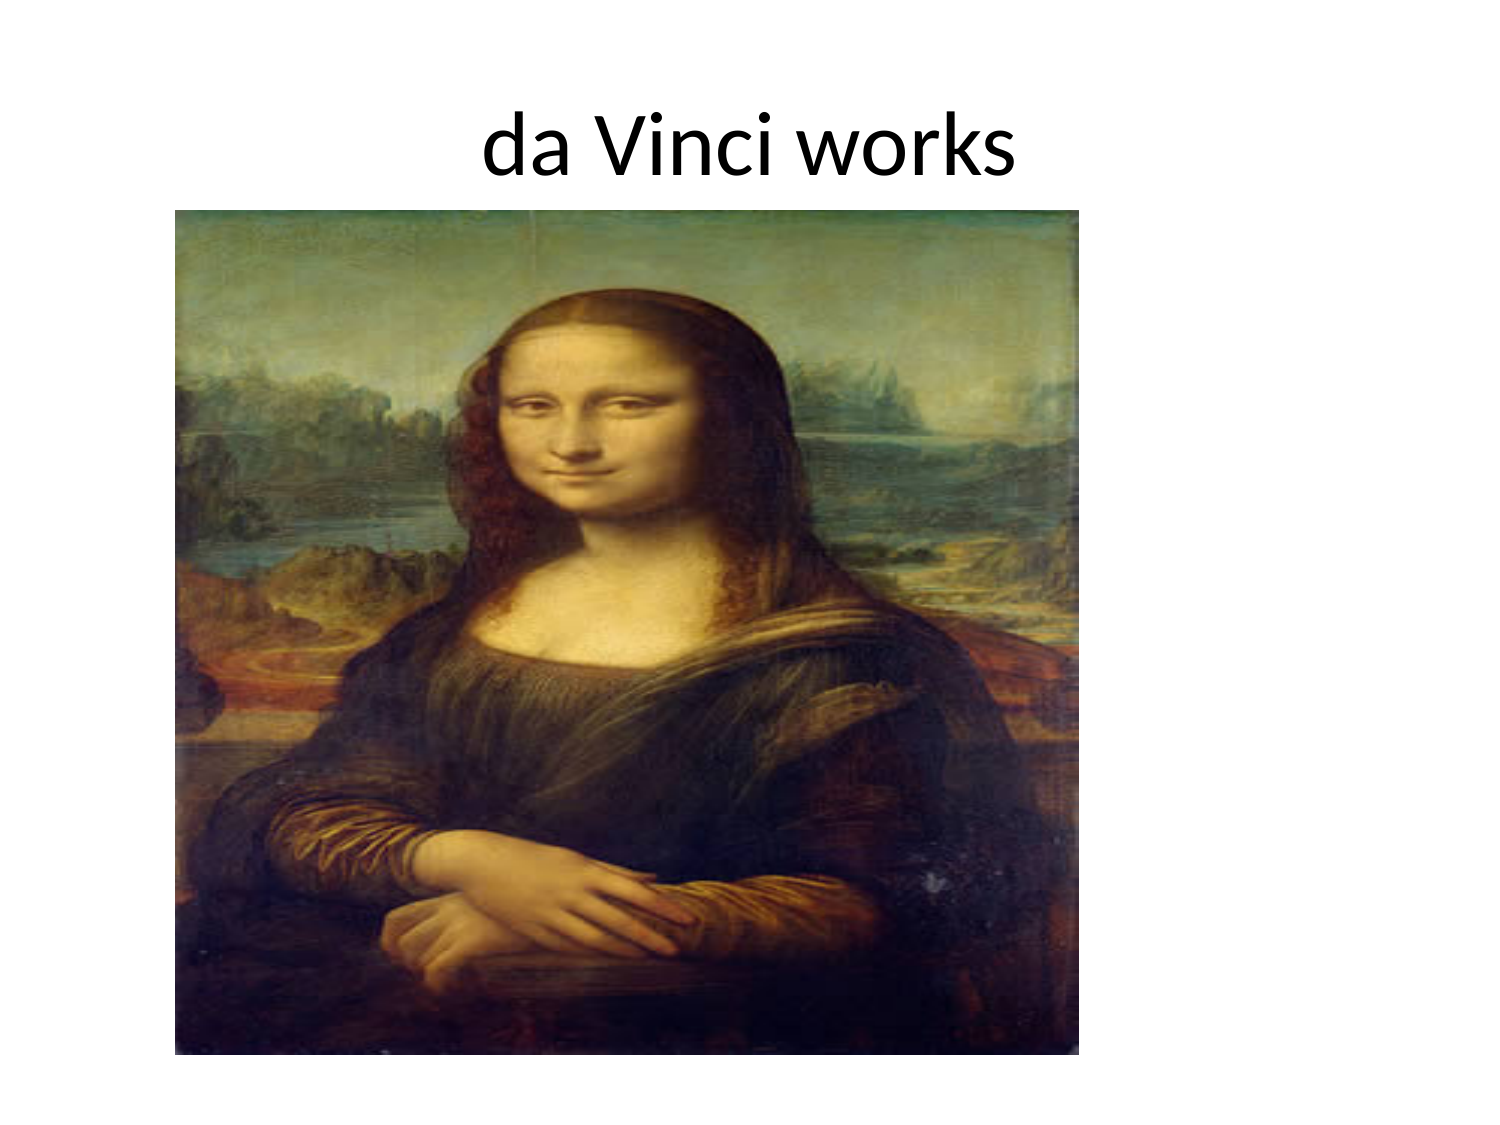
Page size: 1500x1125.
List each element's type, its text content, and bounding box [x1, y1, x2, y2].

title da Vinci works [75, 45, 1425, 233]
picture [175, 210, 1079, 1055]
